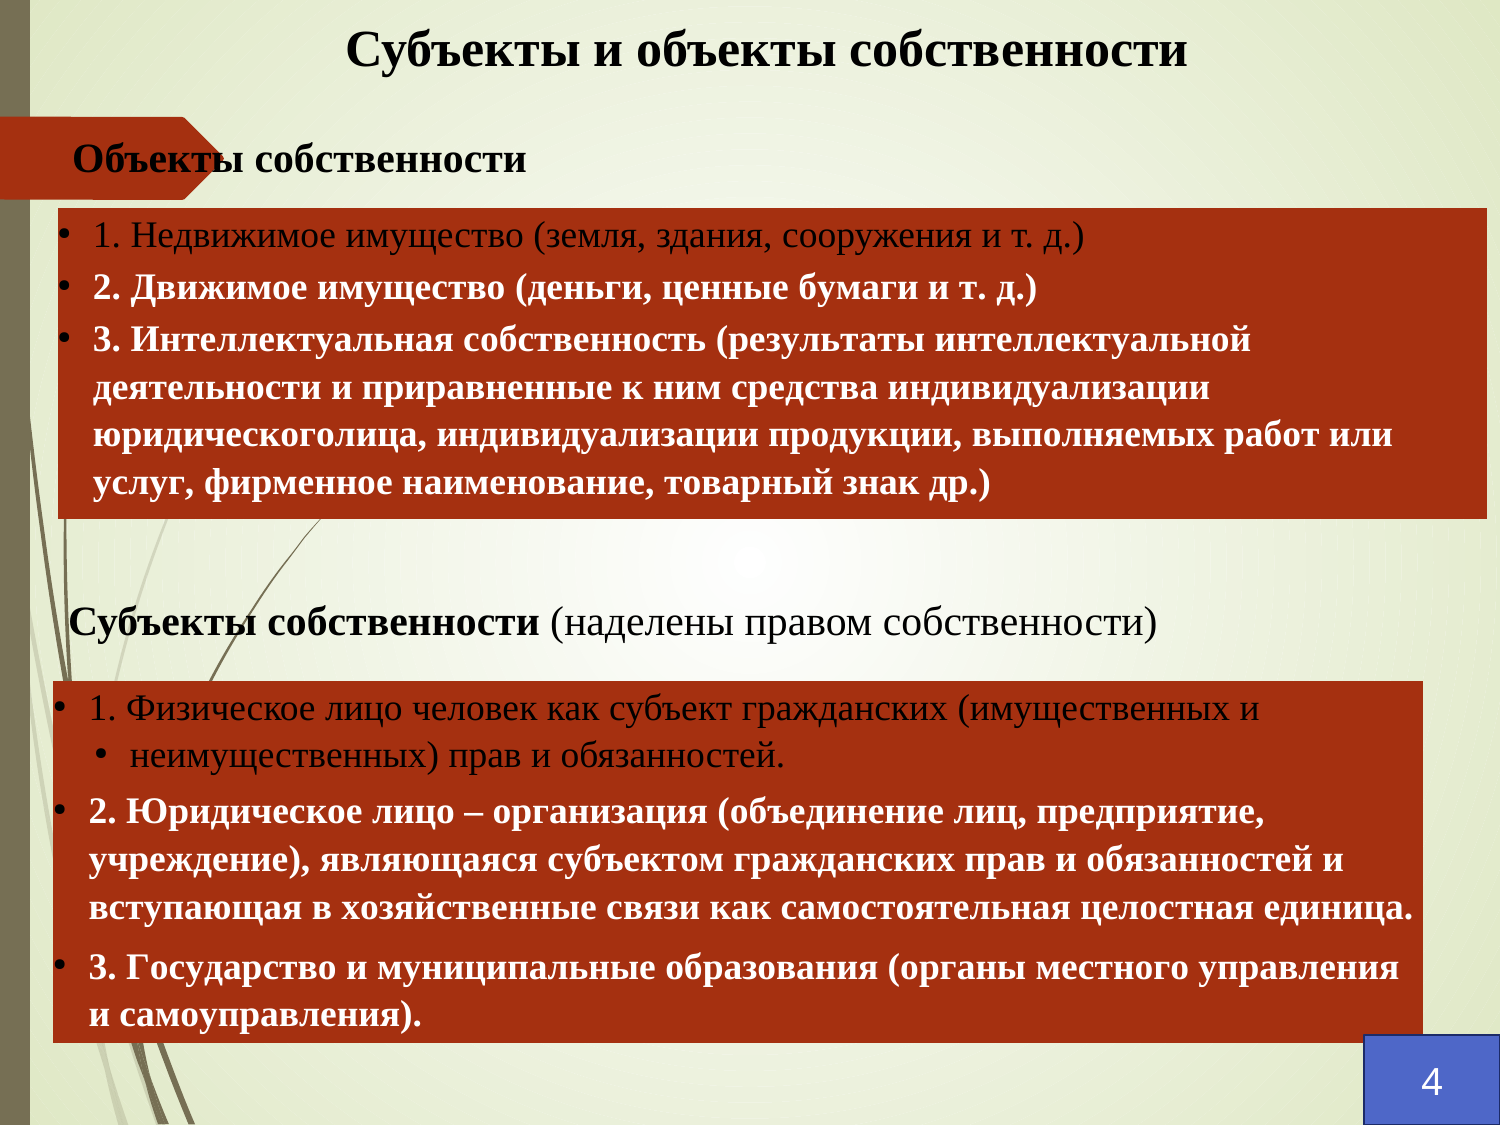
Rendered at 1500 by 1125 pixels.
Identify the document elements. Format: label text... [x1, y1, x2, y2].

table_header 1. Недвижимое имущество (земля, здания, сооружения и т. д.) [58, 208, 1487, 260]
text_box Субъекты собственности (наделены правом собственности) [53, 586, 1185, 652]
table_cell 3. Интеллектуальная собственность (результаты интеллектуальной деятельности и приравненные к ним средства индивидуализации юридическоголица, индивидуализации продукции, выполняемых работ или услуг, фирменное наименование, товарный знак др.) [58, 312, 1487, 519]
table_cell 3. Государство и муниципальные образования (органы местного управления и самоуправления). [53, 939, 1423, 1043]
text_box Субъекты и объекты собственности [330, 7, 1215, 86]
table_cell 2. Юридическое лицо – организация (объединение лиц, предприятие, учреждение), являющаяся субъектом гражданских прав и обязанностей и вступающая в хозяйственные связи как самостоятельная целостная единица. [53, 784, 1423, 939]
table_cell 2. Движимое имущество (деньги, ценные бумаги и т. д.) [58, 260, 1487, 312]
table_header 1. Физическое лицо человек как субъект гражданских (имущественных и неимущественных) прав и обязанностей. [53, 681, 1423, 784]
text_box Объекты собственности [57, 123, 542, 188]
text_box 4 [1364, 1035, 1500, 1125]
